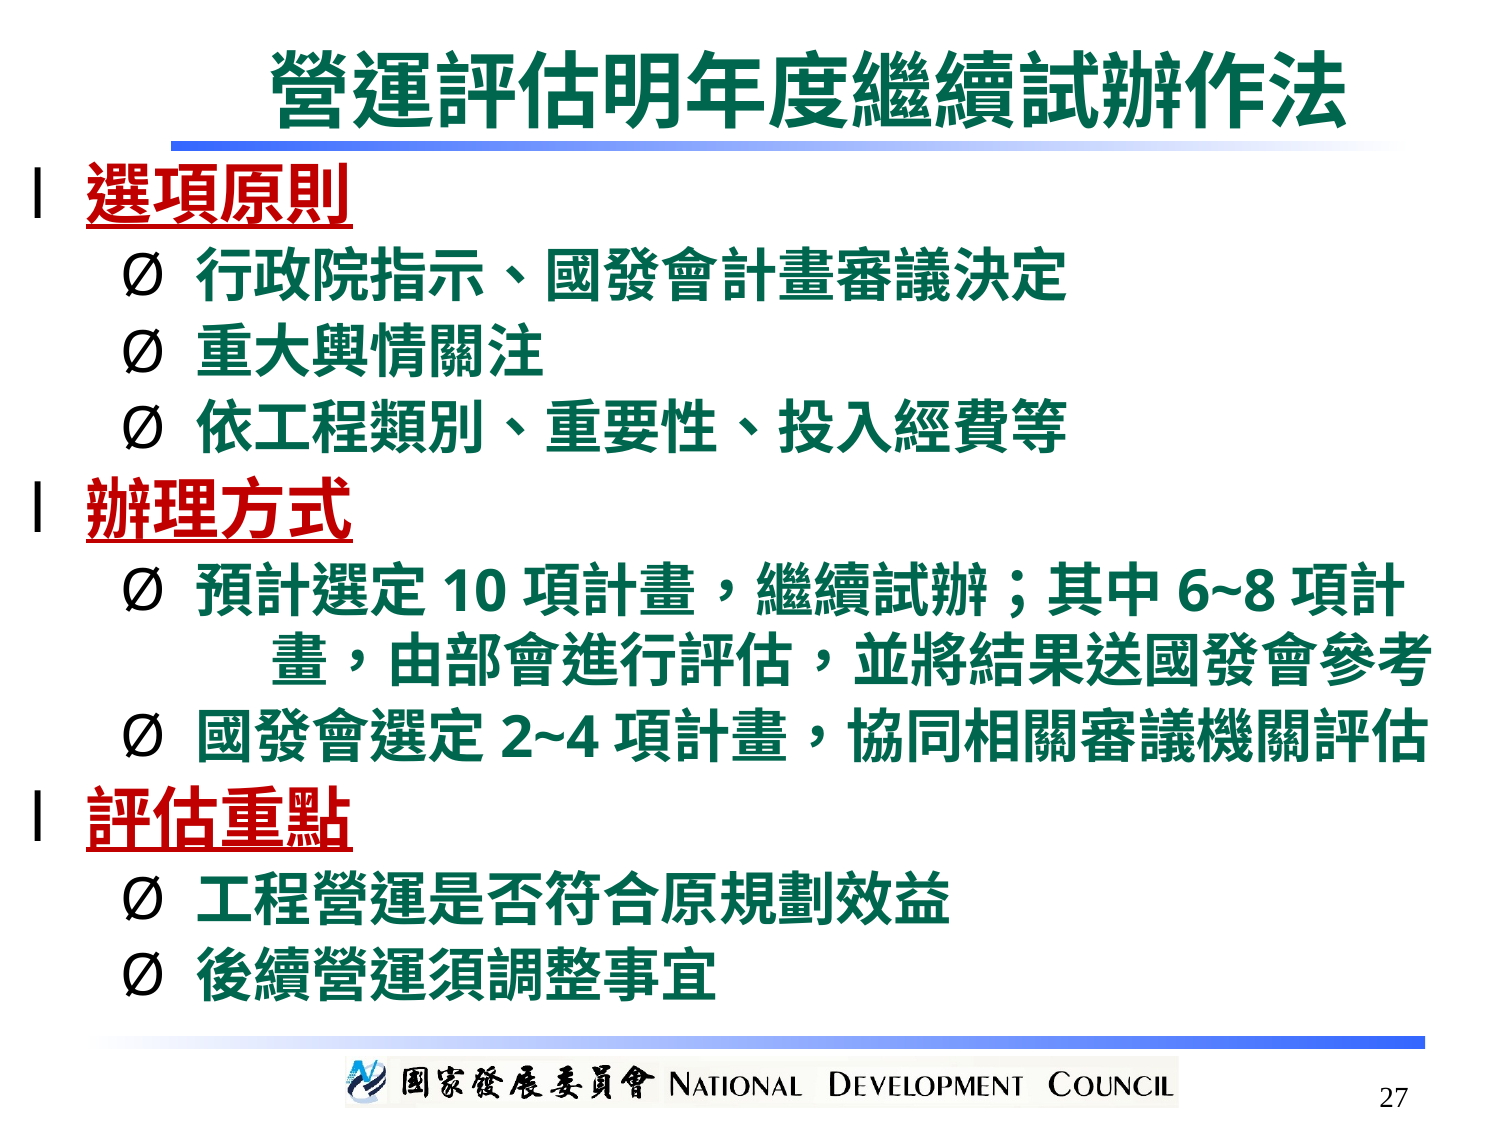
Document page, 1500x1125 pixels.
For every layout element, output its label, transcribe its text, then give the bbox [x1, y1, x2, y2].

title 營運評估明年度繼續試辦作法 [171, 31, 1447, 141]
list 選項原則 行政院指示、國發會計畫審議決定 重大輿情關注 依工程類別、重要性、投入經費等 辦理方式 預計選定10項計畫，繼續試辦；其中6~8項計畫，由部會進行評估，並將結果送國發會參考 國發會選定2~4項計畫，協同相關審議機關評估 評估重點 工程營運是否符合原規劃效益 後續營運須調整事宜 [29, 152, 1459, 1059]
text_box 27 [1364, 1070, 1490, 1106]
